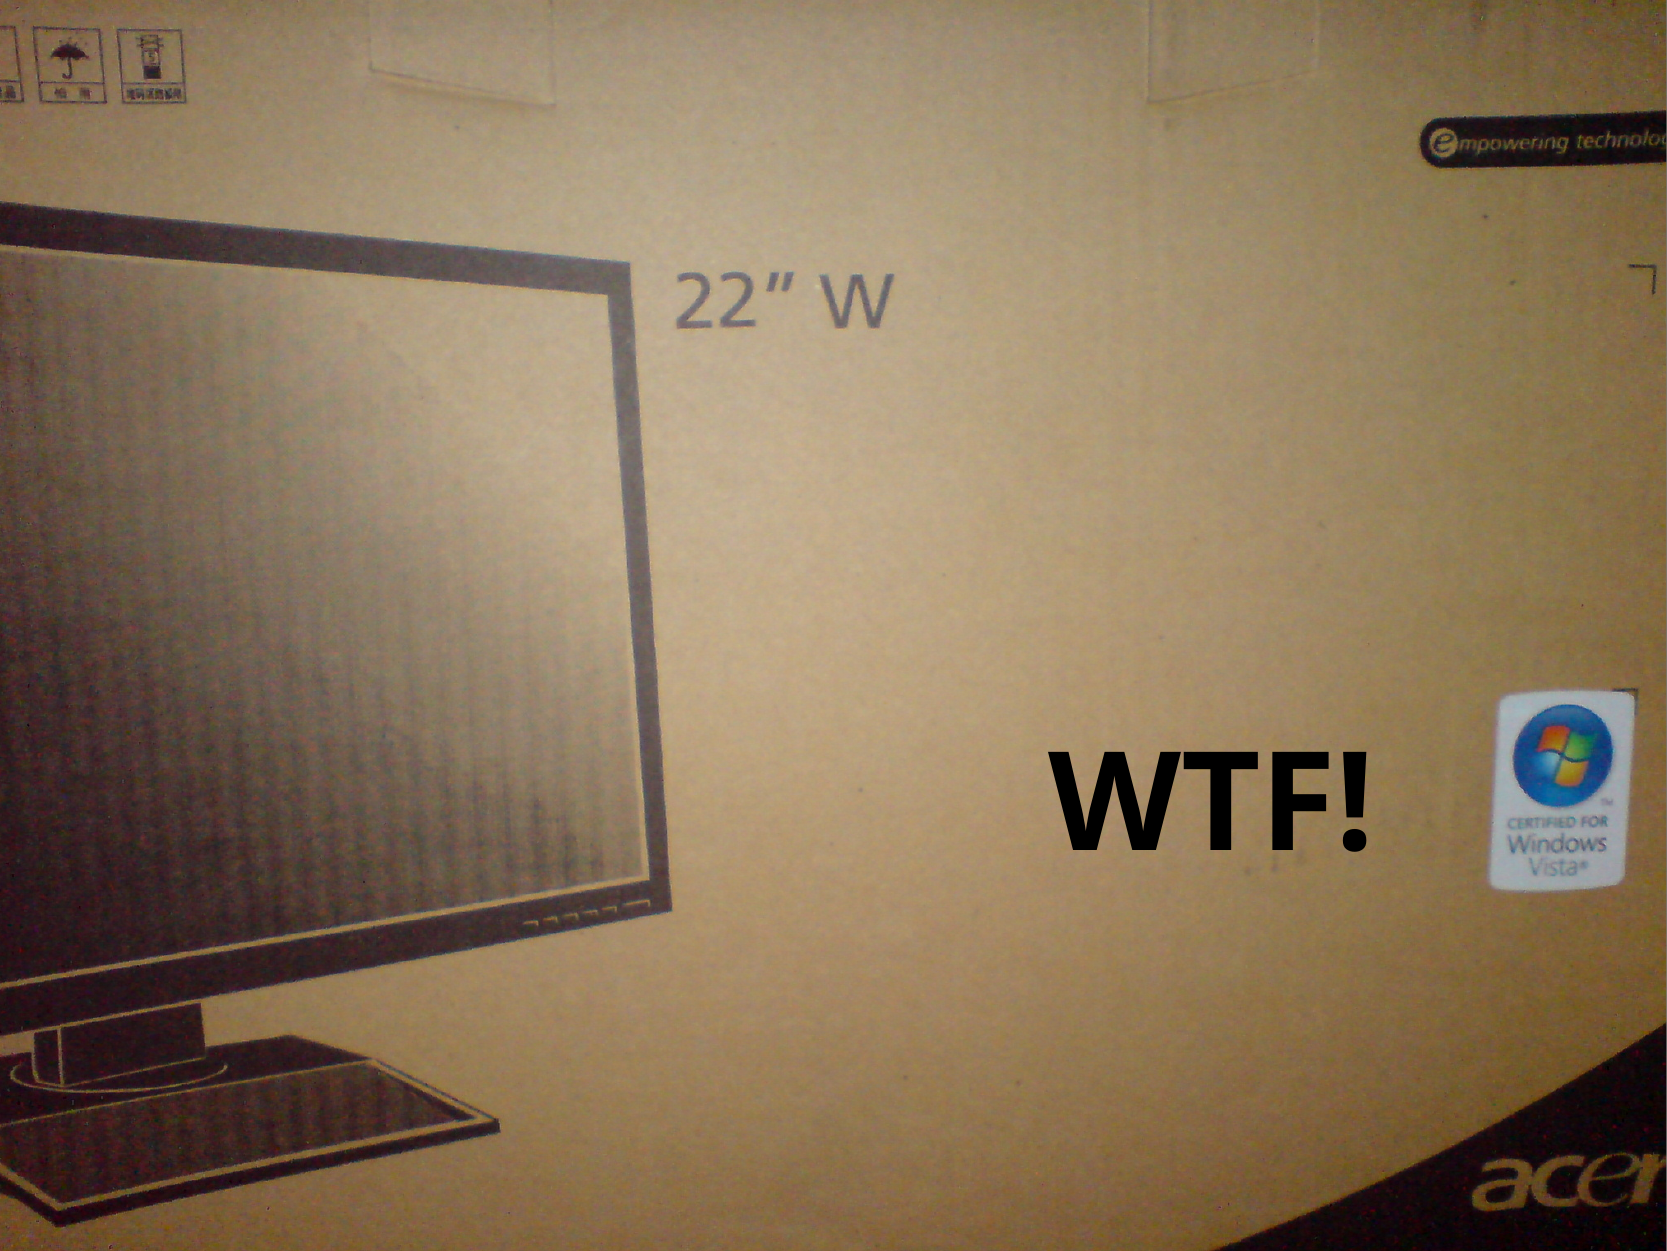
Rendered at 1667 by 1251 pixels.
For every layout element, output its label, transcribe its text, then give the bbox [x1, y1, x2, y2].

picture [0, 0, 1667, 1251]
text_box WTF! [1033, 706, 1407, 886]
